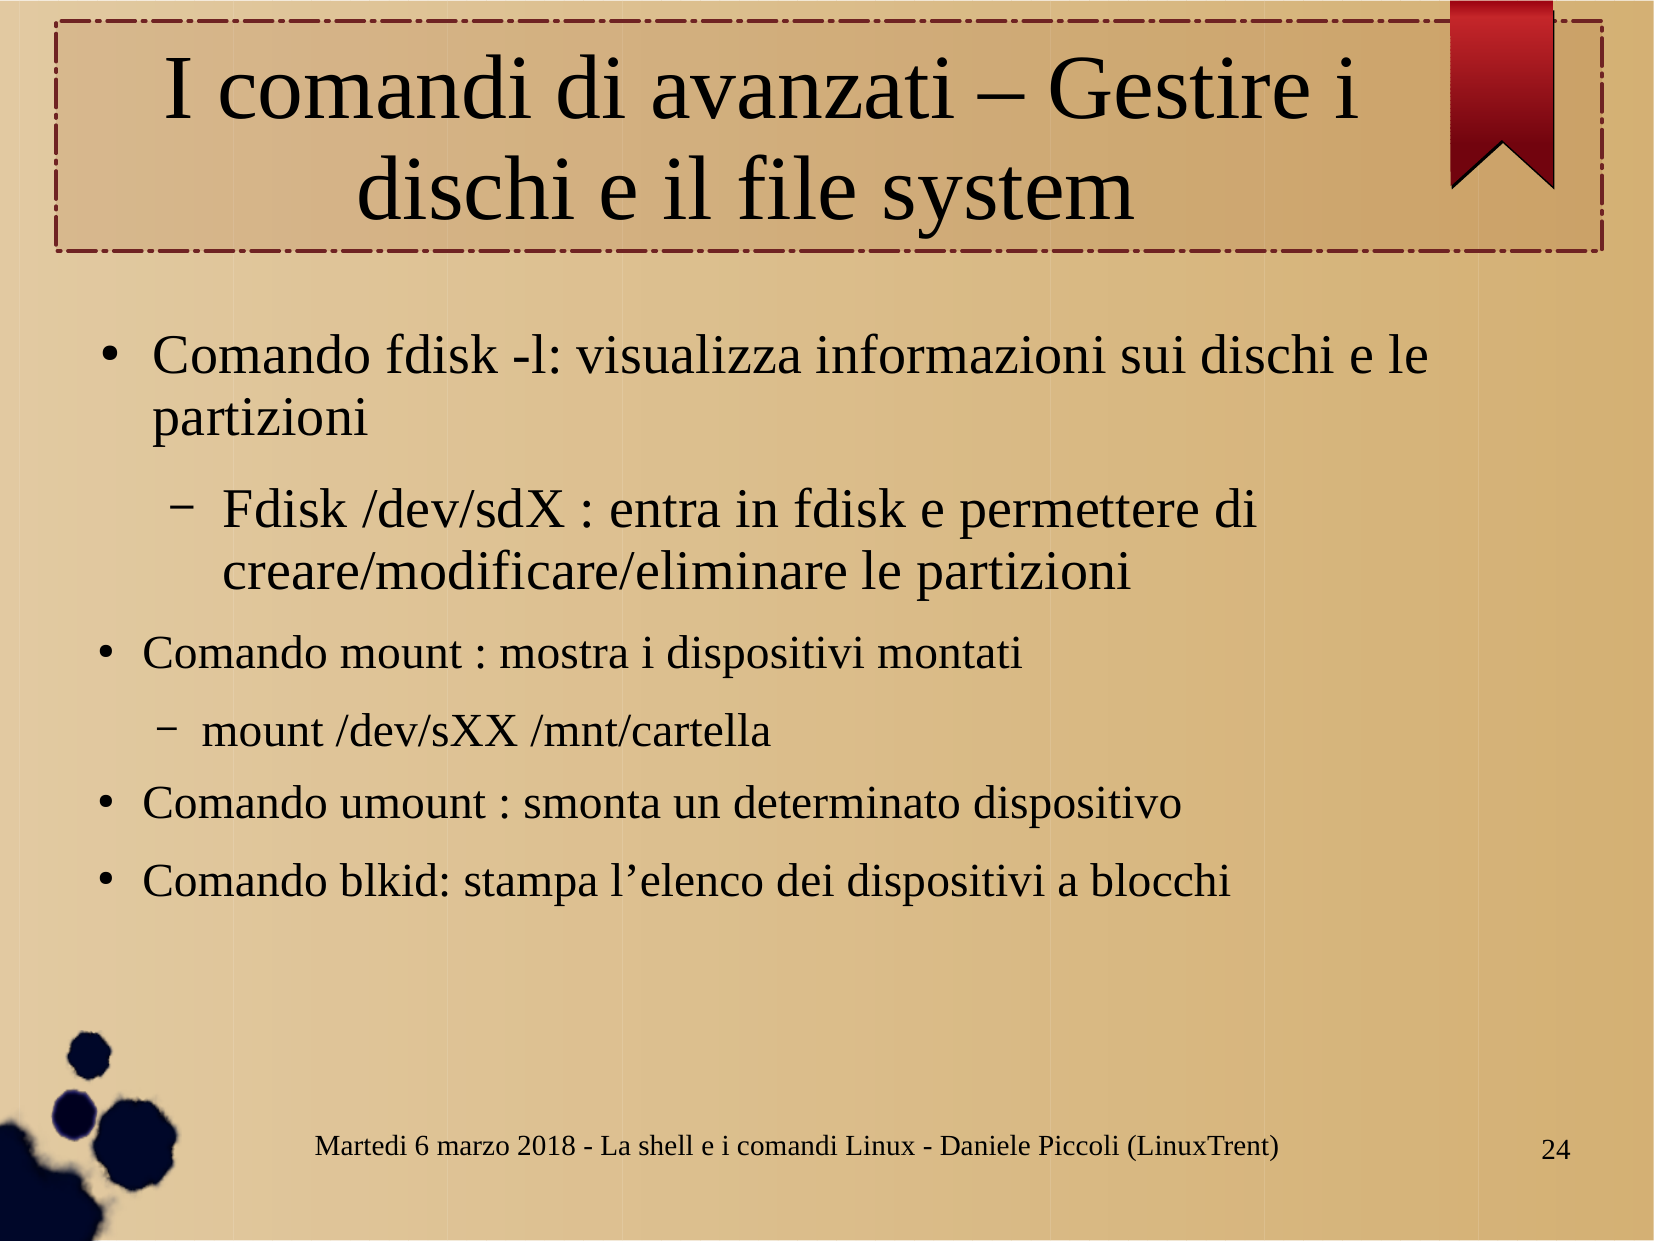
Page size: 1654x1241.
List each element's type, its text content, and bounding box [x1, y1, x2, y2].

list Comando mount : mostra i dispositivi montati mount /dev/sXX /mnt/cartella Comando umount : smonta un determinato dispositivo Comando blkid: stampa l’elenco dei dispositivi a blocchi [82, 625, 1548, 910]
title I comandi di avanzati – Gestire i dischi e il file system [82, 36, 1412, 240]
list Comando fdisk -l: visualizza informazioni sui dischi e le partizioni Fdisk /dev/sdX : entra in fdisk e permettere di creare/modificare/eliminare le partizioni [82, 322, 1583, 603]
